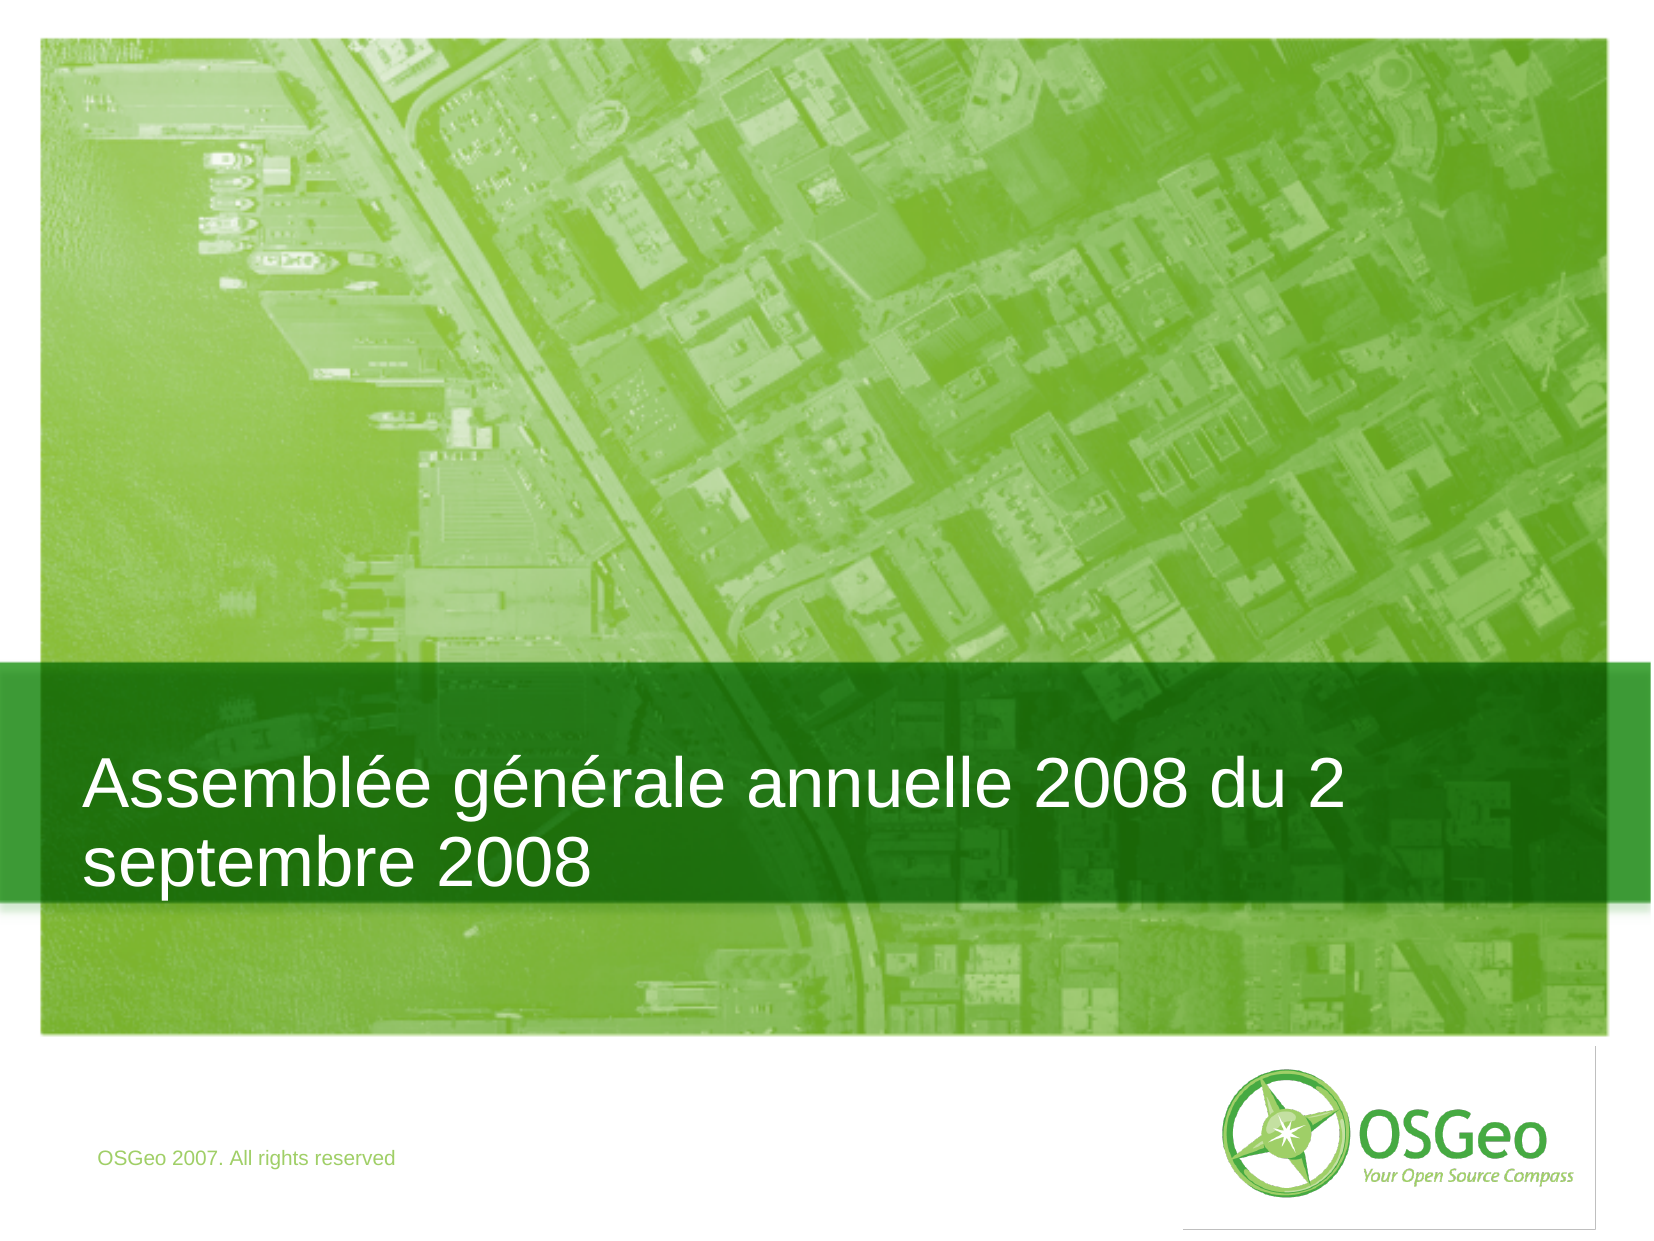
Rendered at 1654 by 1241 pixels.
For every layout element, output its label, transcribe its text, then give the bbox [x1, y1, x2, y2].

picture [0, 0, 1651, 1241]
title Assemblée générale annuelle 2008 du 2 septembre 2008 [82, 733, 1571, 912]
